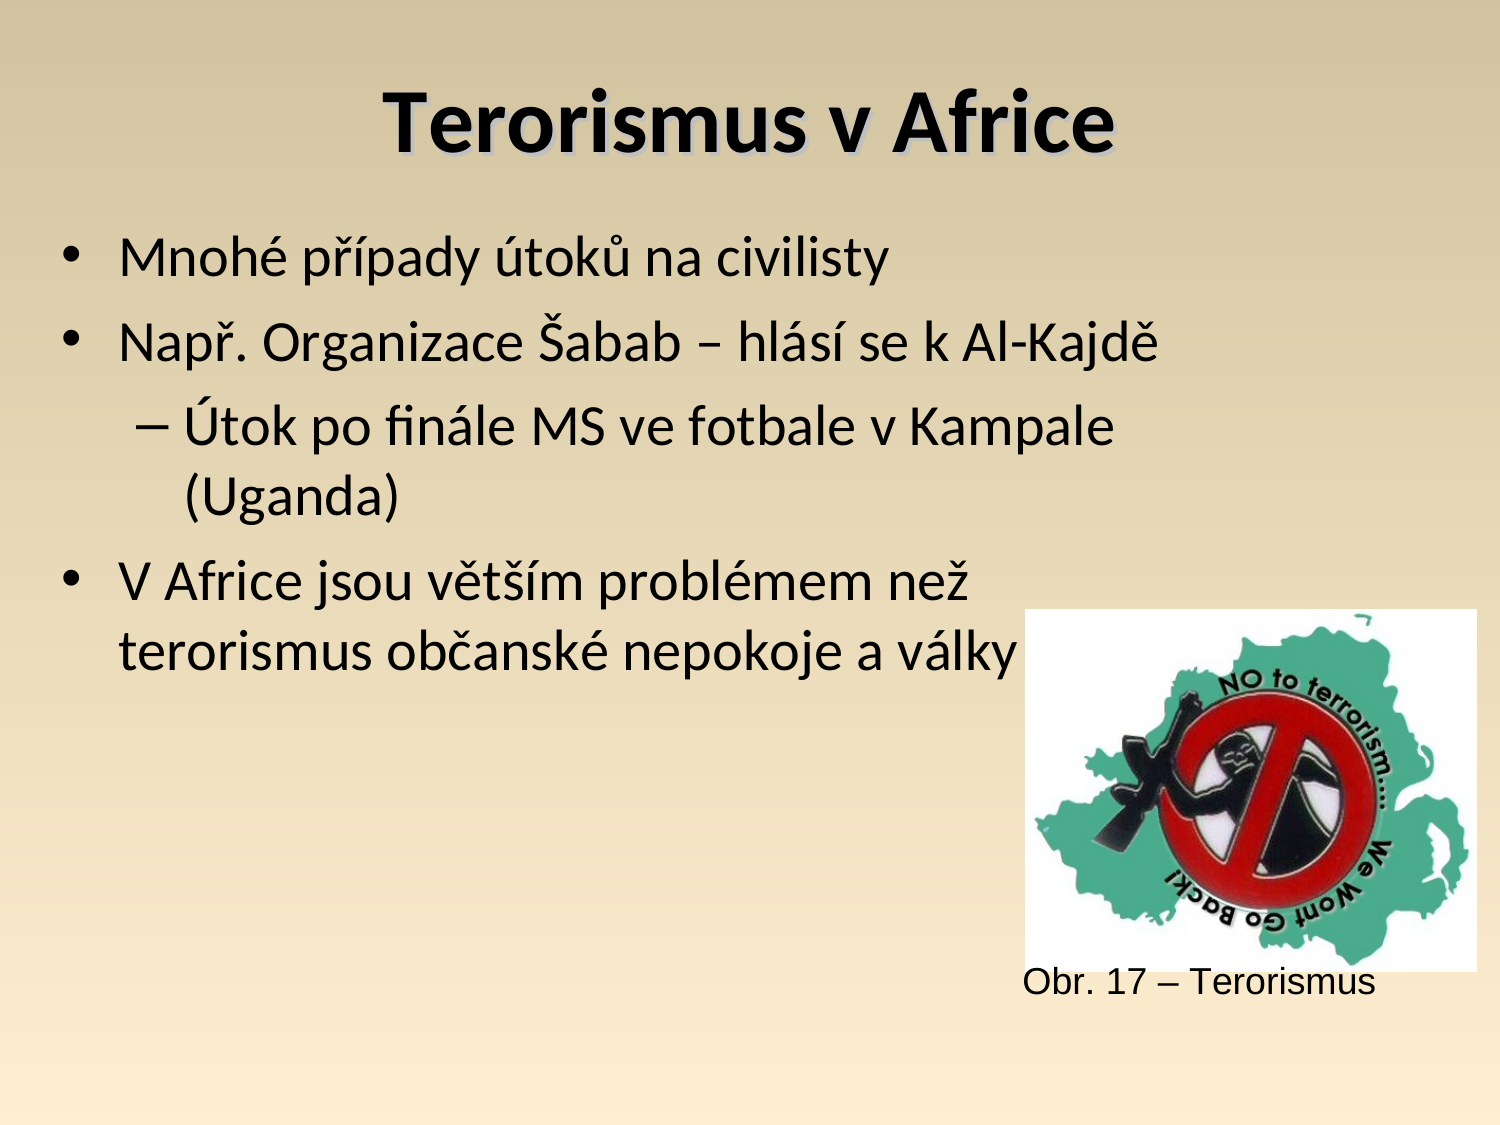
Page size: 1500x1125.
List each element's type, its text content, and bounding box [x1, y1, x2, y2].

list Mnohé případy útoků na civilisty Např. Organizace Šabab – hlásí se k Al-Kajdě Útok po finále MS ve fotbale v Kampale (Uganda) V Africe jsou větším problémem než terorismus občanské nepokoje a války [46, 210, 1219, 727]
text_box Obr. 17 – Terorismus [1007, 949, 1407, 1010]
title Terorismus v Africe [75, 45, 1426, 188]
picture [1025, 609, 1477, 972]
